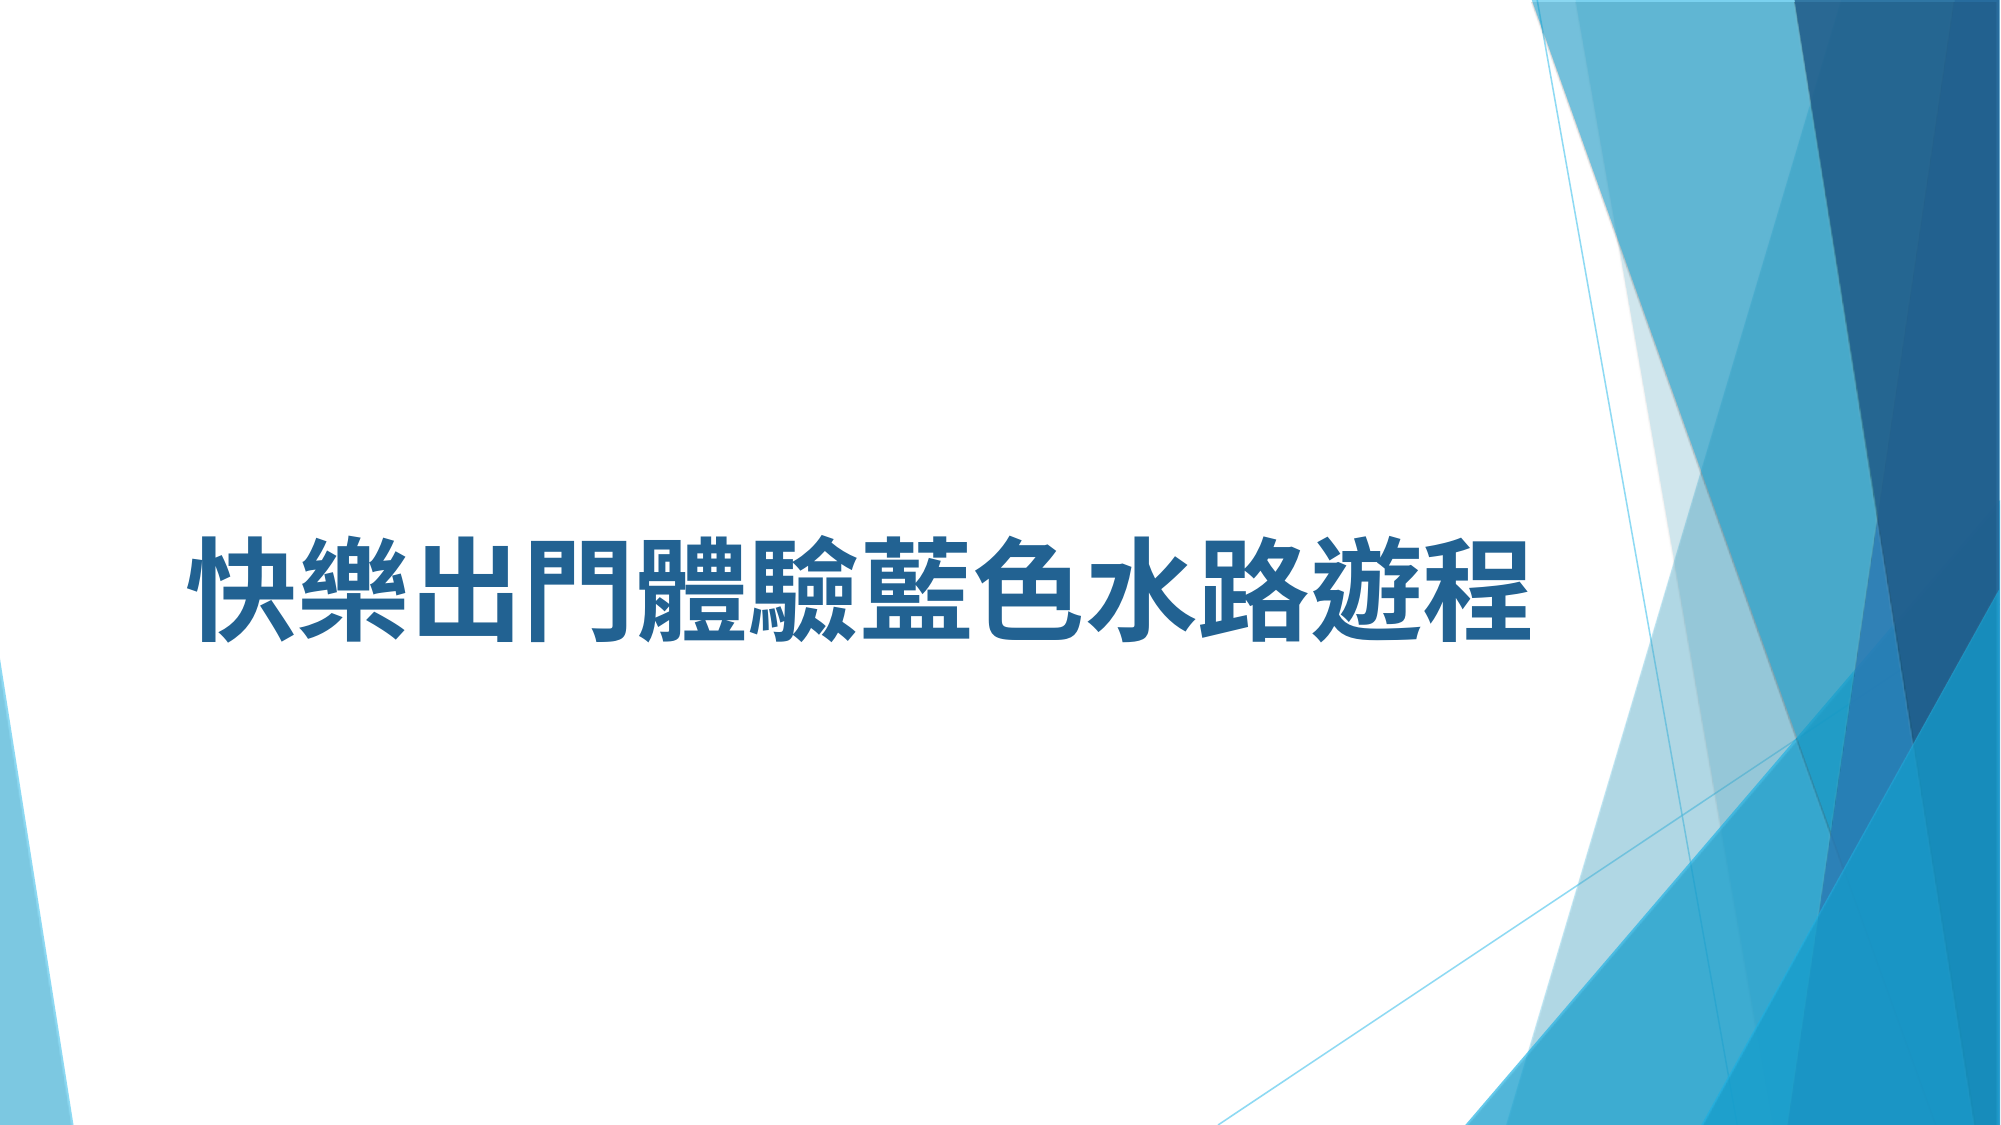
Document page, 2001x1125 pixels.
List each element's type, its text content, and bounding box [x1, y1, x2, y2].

title 快樂出門體驗藍色水路遊程 [170, 512, 1581, 729]
